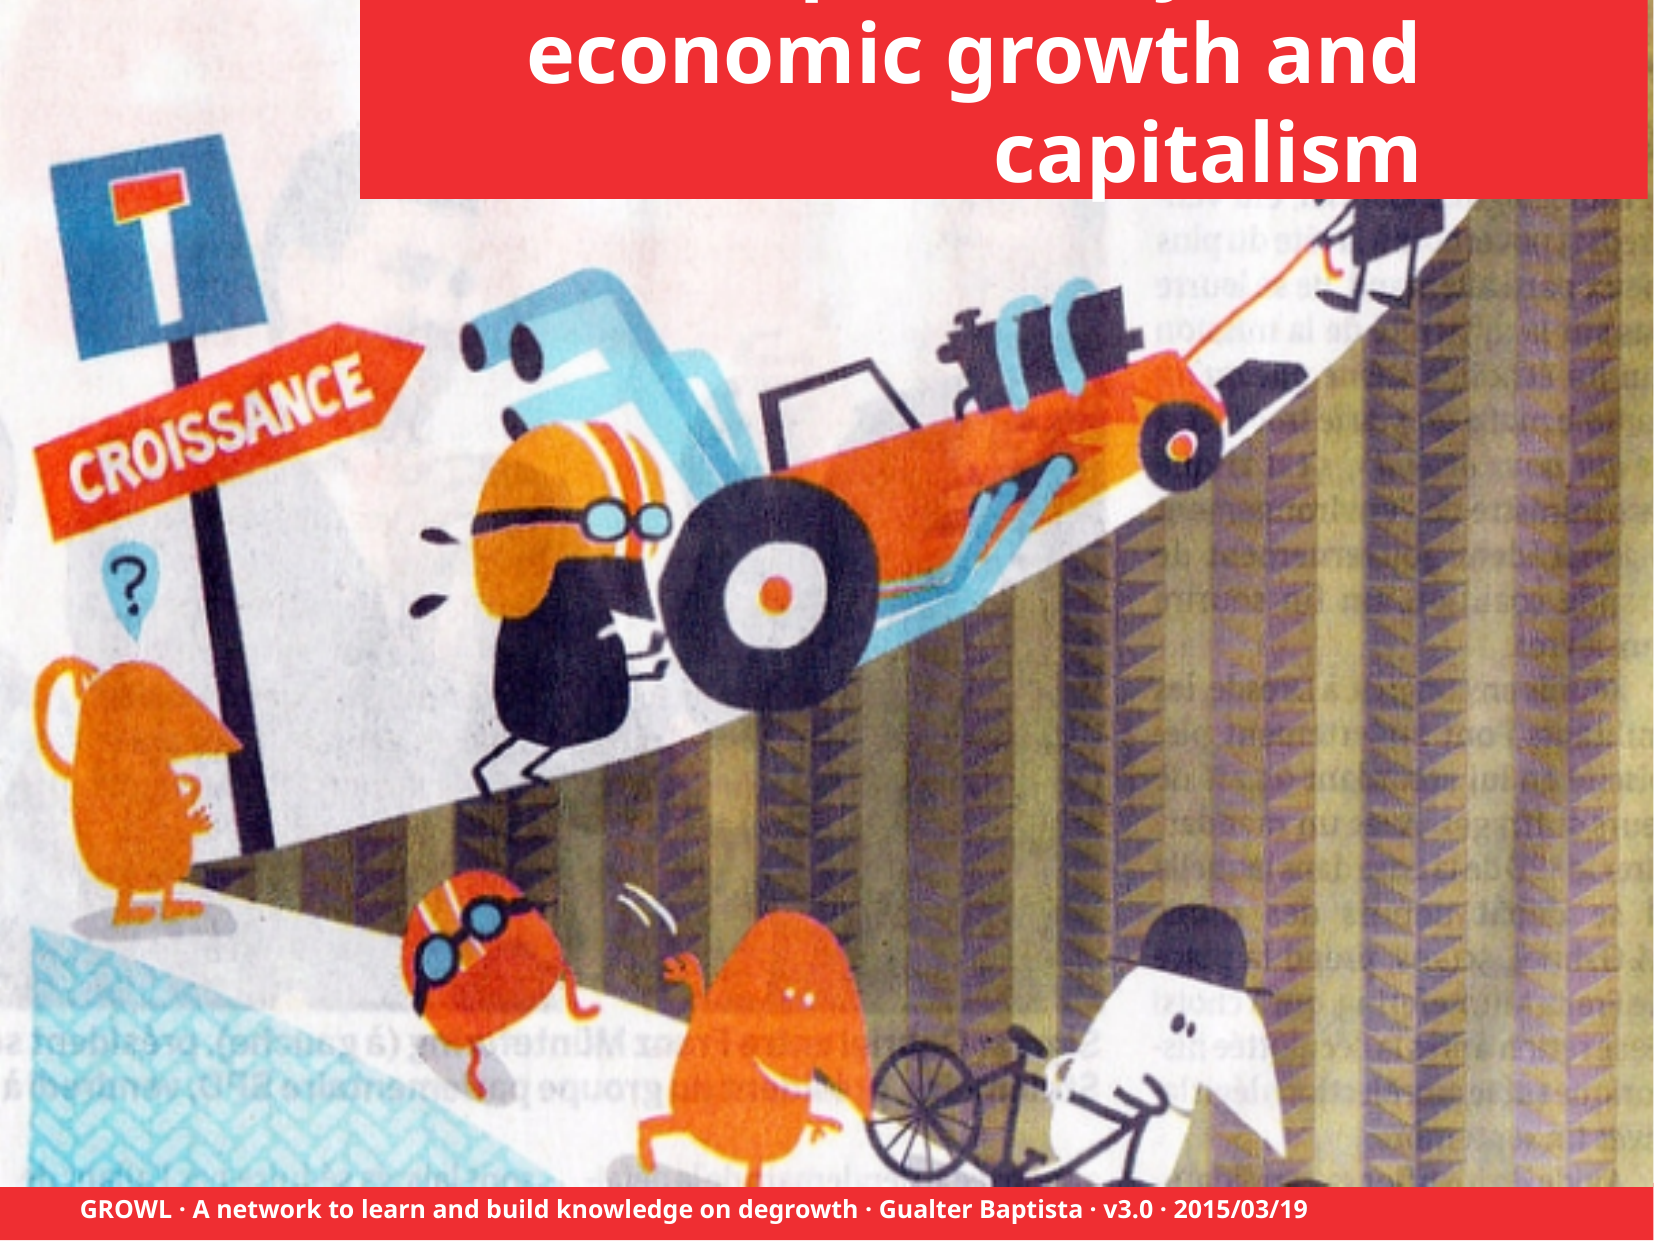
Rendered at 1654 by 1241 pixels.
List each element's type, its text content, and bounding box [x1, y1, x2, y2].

title Reduce dependency from economic growth and capitalism [360, 0, 1648, 199]
picture [0, 0, 1654, 1188]
